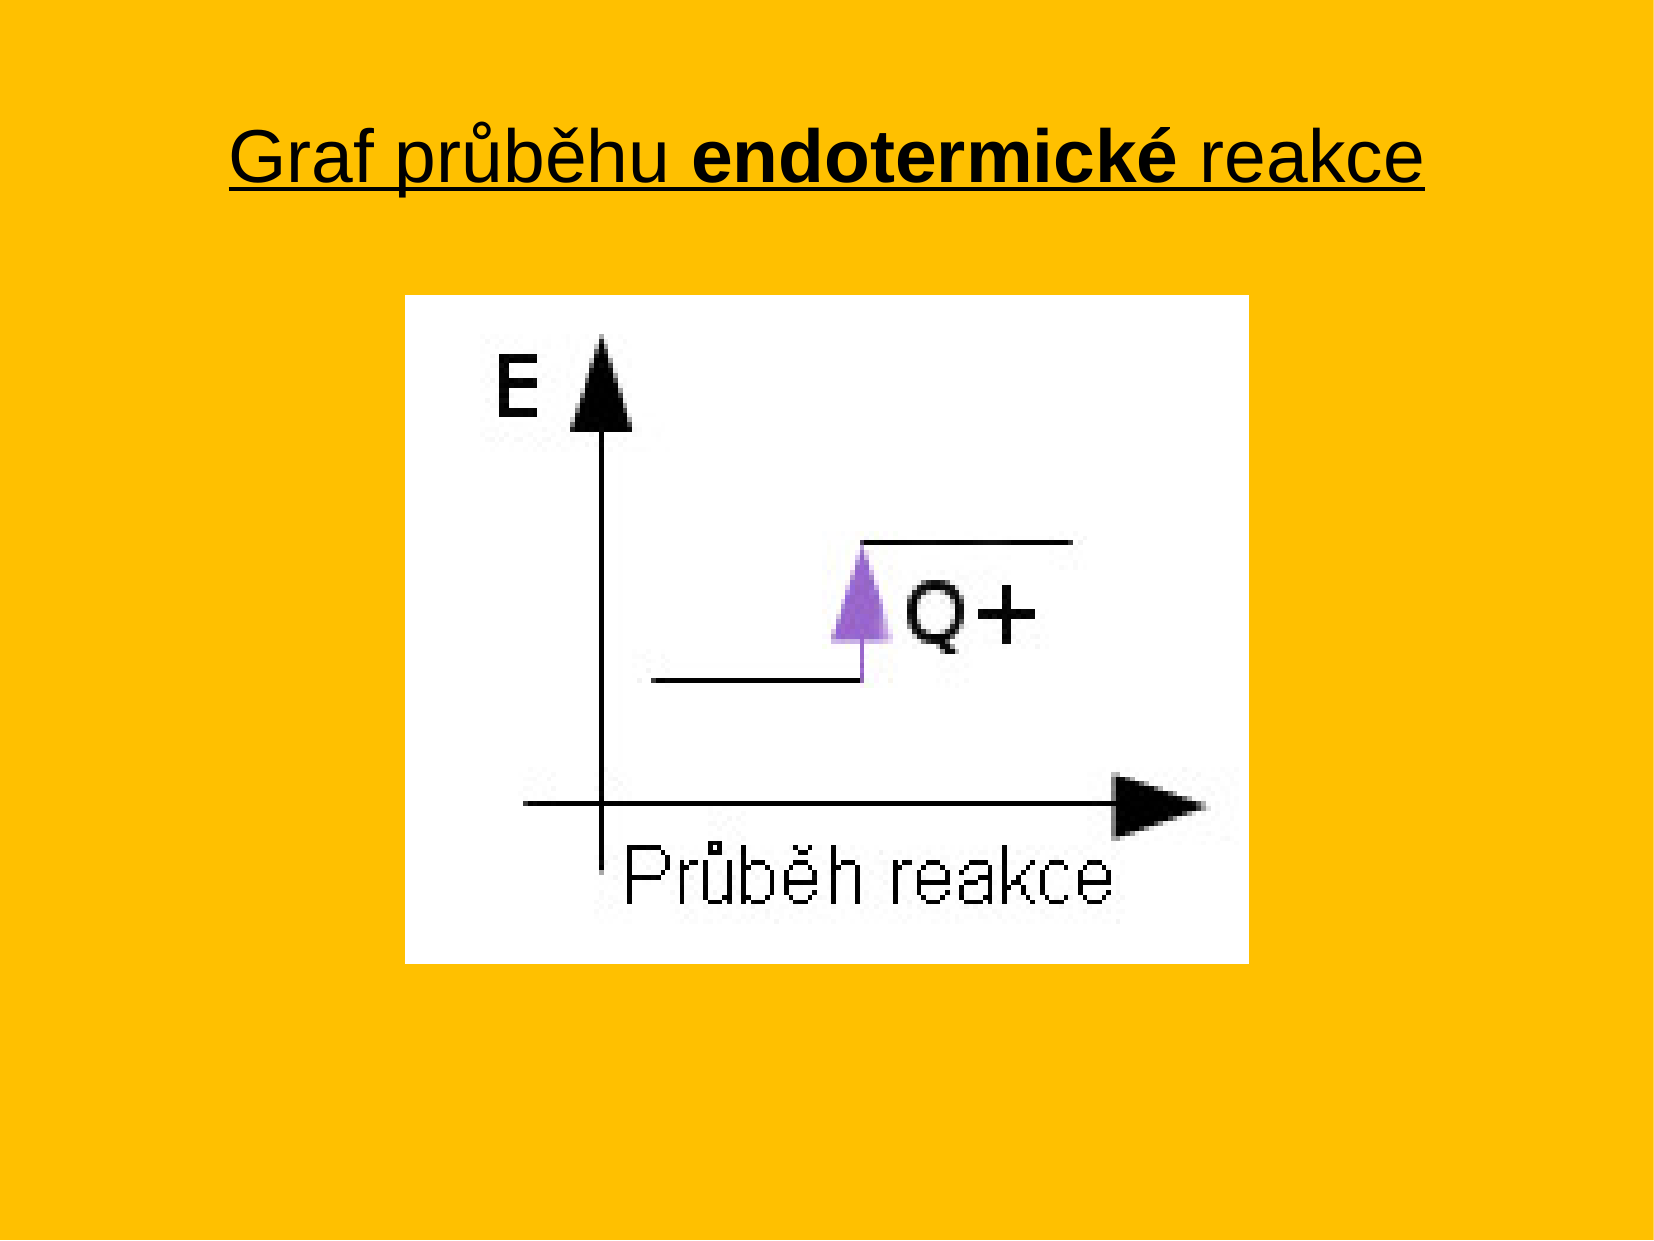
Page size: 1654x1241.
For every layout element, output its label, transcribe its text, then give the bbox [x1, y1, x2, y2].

picture [405, 295, 1249, 964]
title Graf průběhu endotermické reakce [82, 49, 1571, 257]
